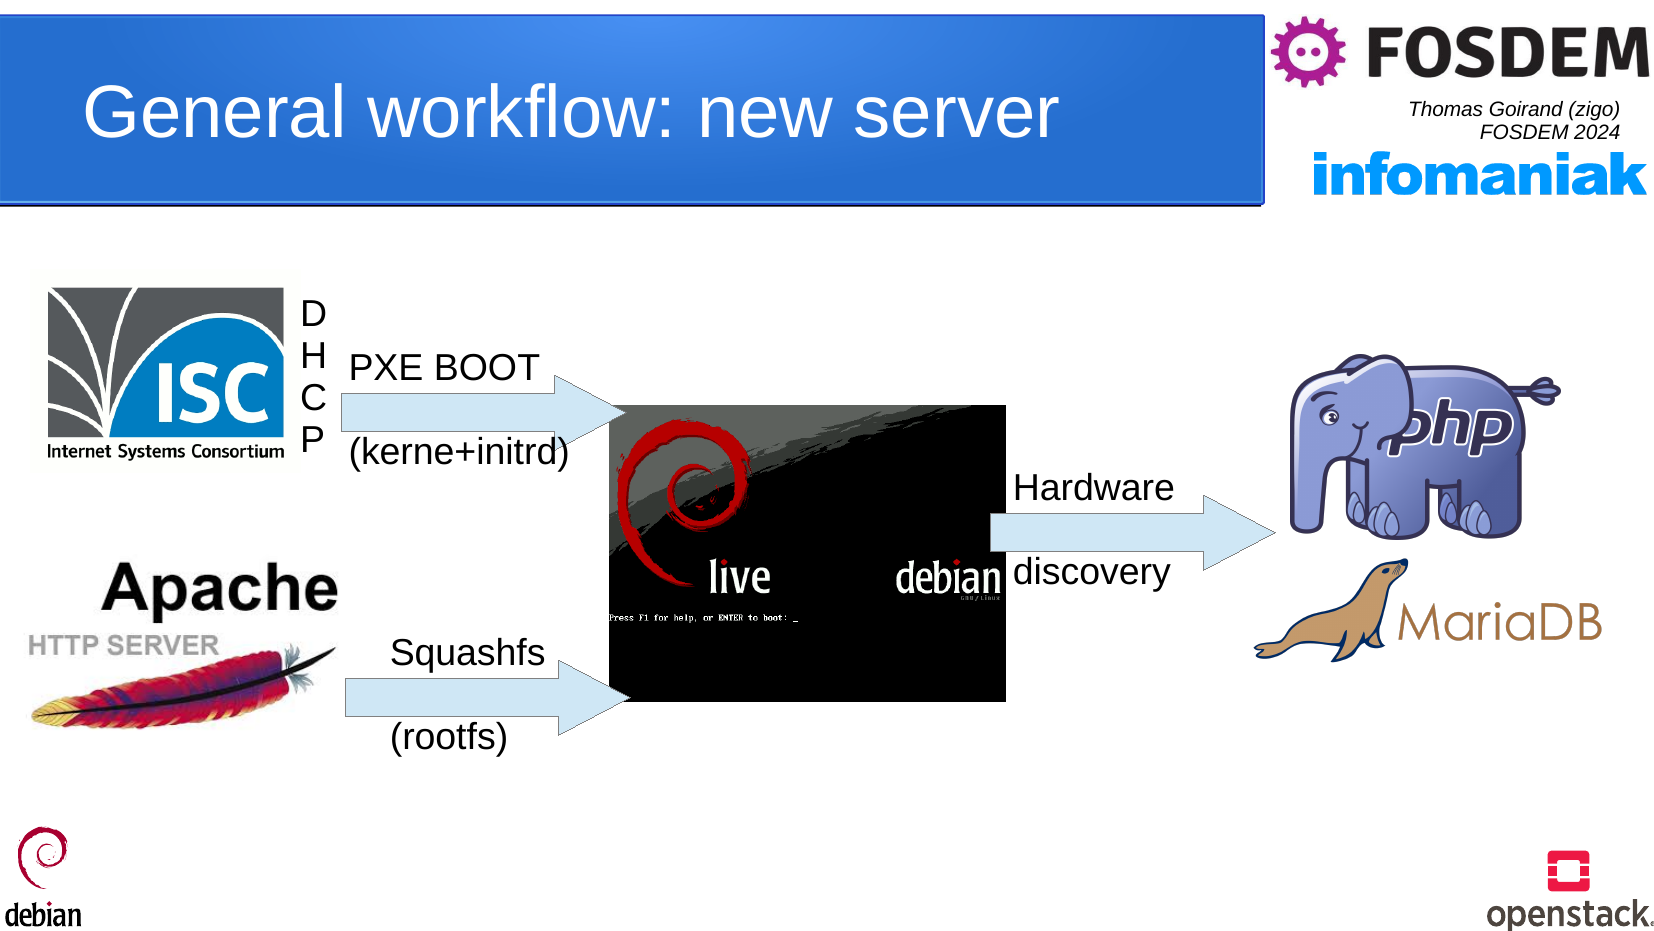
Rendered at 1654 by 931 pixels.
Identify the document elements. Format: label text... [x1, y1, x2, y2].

picture [1249, 554, 1606, 666]
text_box Squashfs (rootfs) [375, 624, 627, 766]
text_box Hardware discovery [998, 459, 1250, 601]
text_box [345, 678, 375, 717]
title General workflow: new server [82, 29, 1235, 196]
picture [30, 269, 301, 473]
text_box [1250, 519, 1276, 546]
picture [1290, 354, 1561, 541]
text_box PXE BOOT (kerne+initrd) [333, 339, 586, 481]
picture [1314, 151, 1647, 195]
text_box [990, 513, 998, 552]
picture [15, 554, 346, 736]
picture [1269, 14, 1651, 90]
text_box [586, 391, 627, 434]
text_box DHCP [300, 285, 316, 468]
picture [609, 405, 1006, 702]
